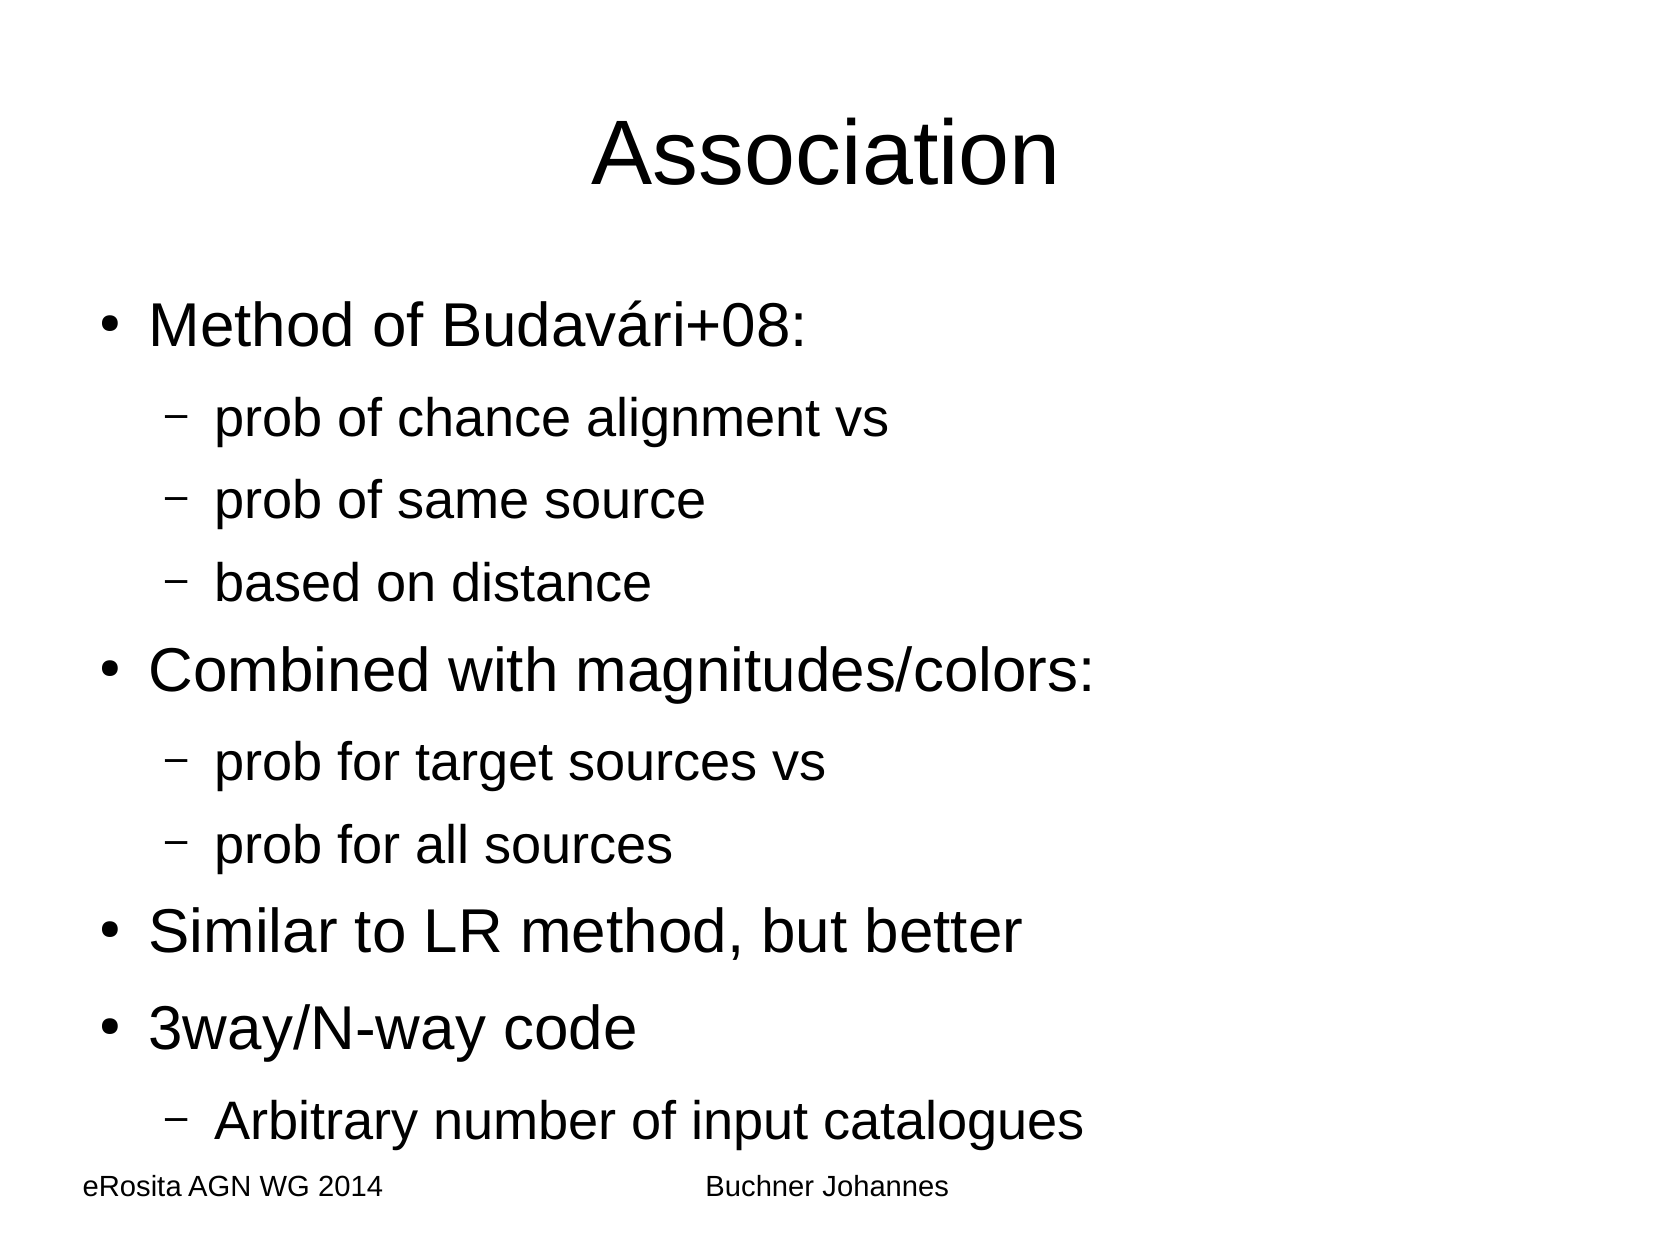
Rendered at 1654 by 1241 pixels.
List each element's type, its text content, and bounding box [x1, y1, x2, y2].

title Association [82, 49, 1571, 257]
list Method of Budavári+08: prob of chance alignment vs prob of same source based on distance Combined with magnitudes/colors: prob for target sources vs prob for all sources Similar to LR method, but better 3way/N-way code Arbitrary number of input catalogues [82, 290, 1571, 1156]
